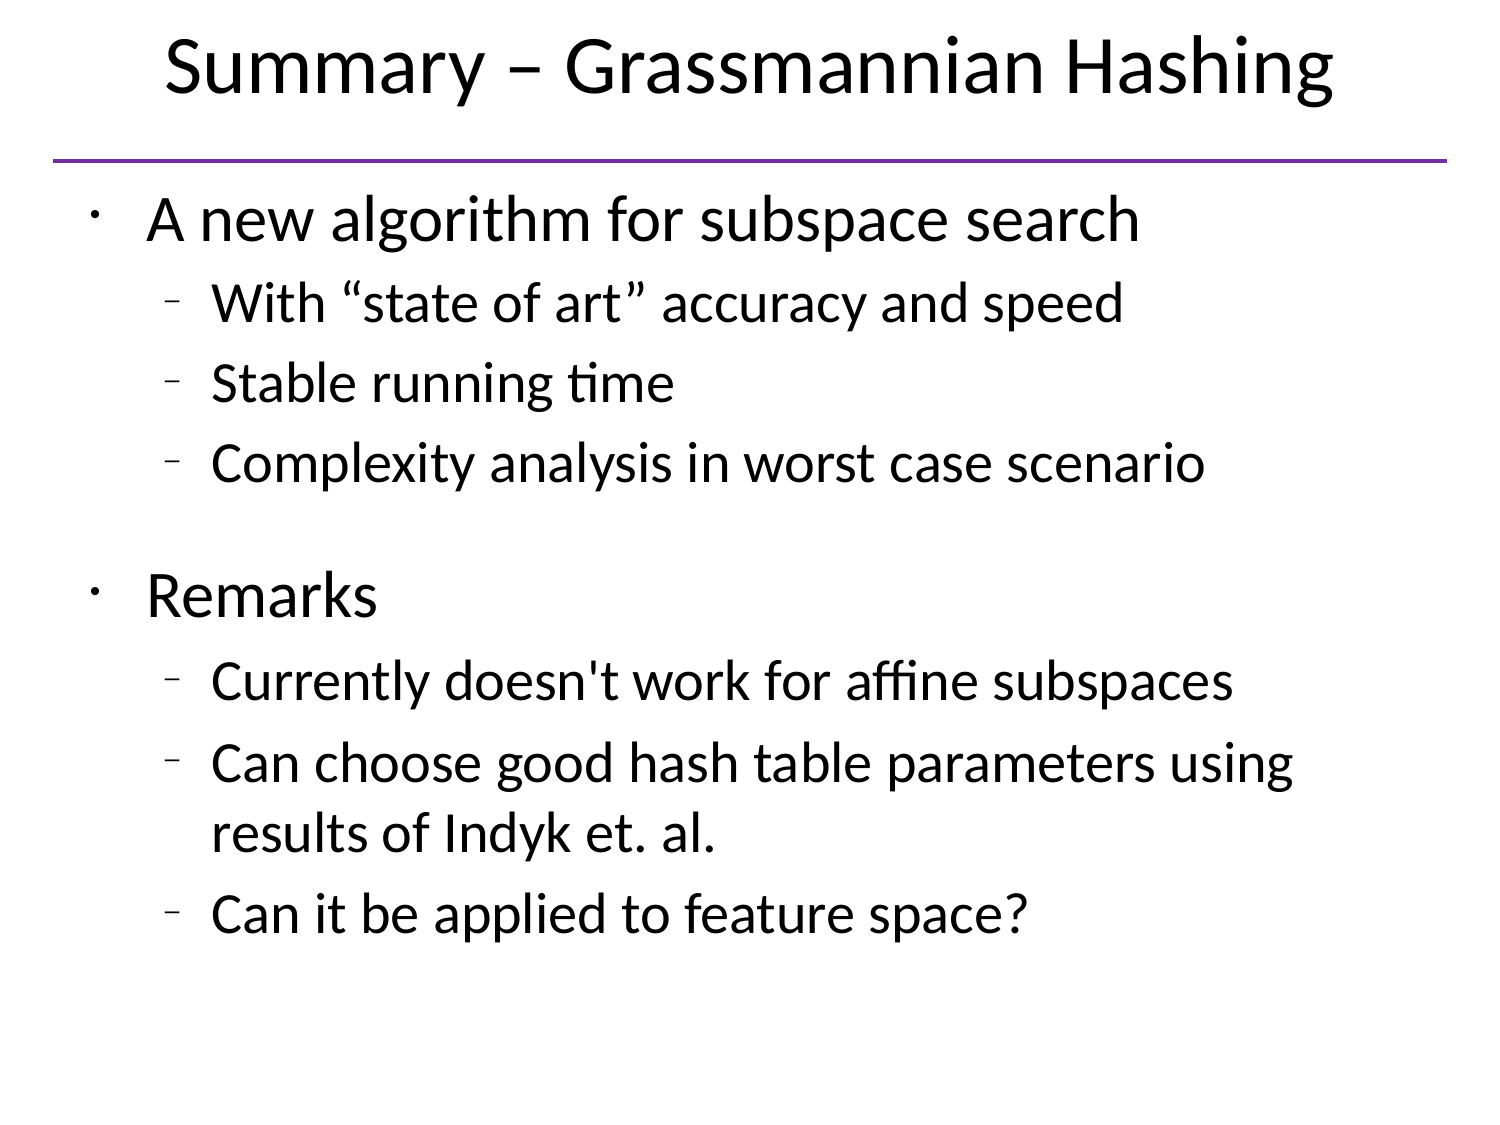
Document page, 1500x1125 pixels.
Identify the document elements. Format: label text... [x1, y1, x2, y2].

text_box Summary – Grassmannian Hashing [74, 0, 1425, 154]
text_box A new algorithm for subspace search With “state of art” accuracy and speed Stable running time Complexity analysis in worst case scenario Remarks Currently doesn't work for affine subspaces Can choose good hash table parameters using results of Indyk et. al. Can it be applied to feature space? [74, 166, 1425, 876]
